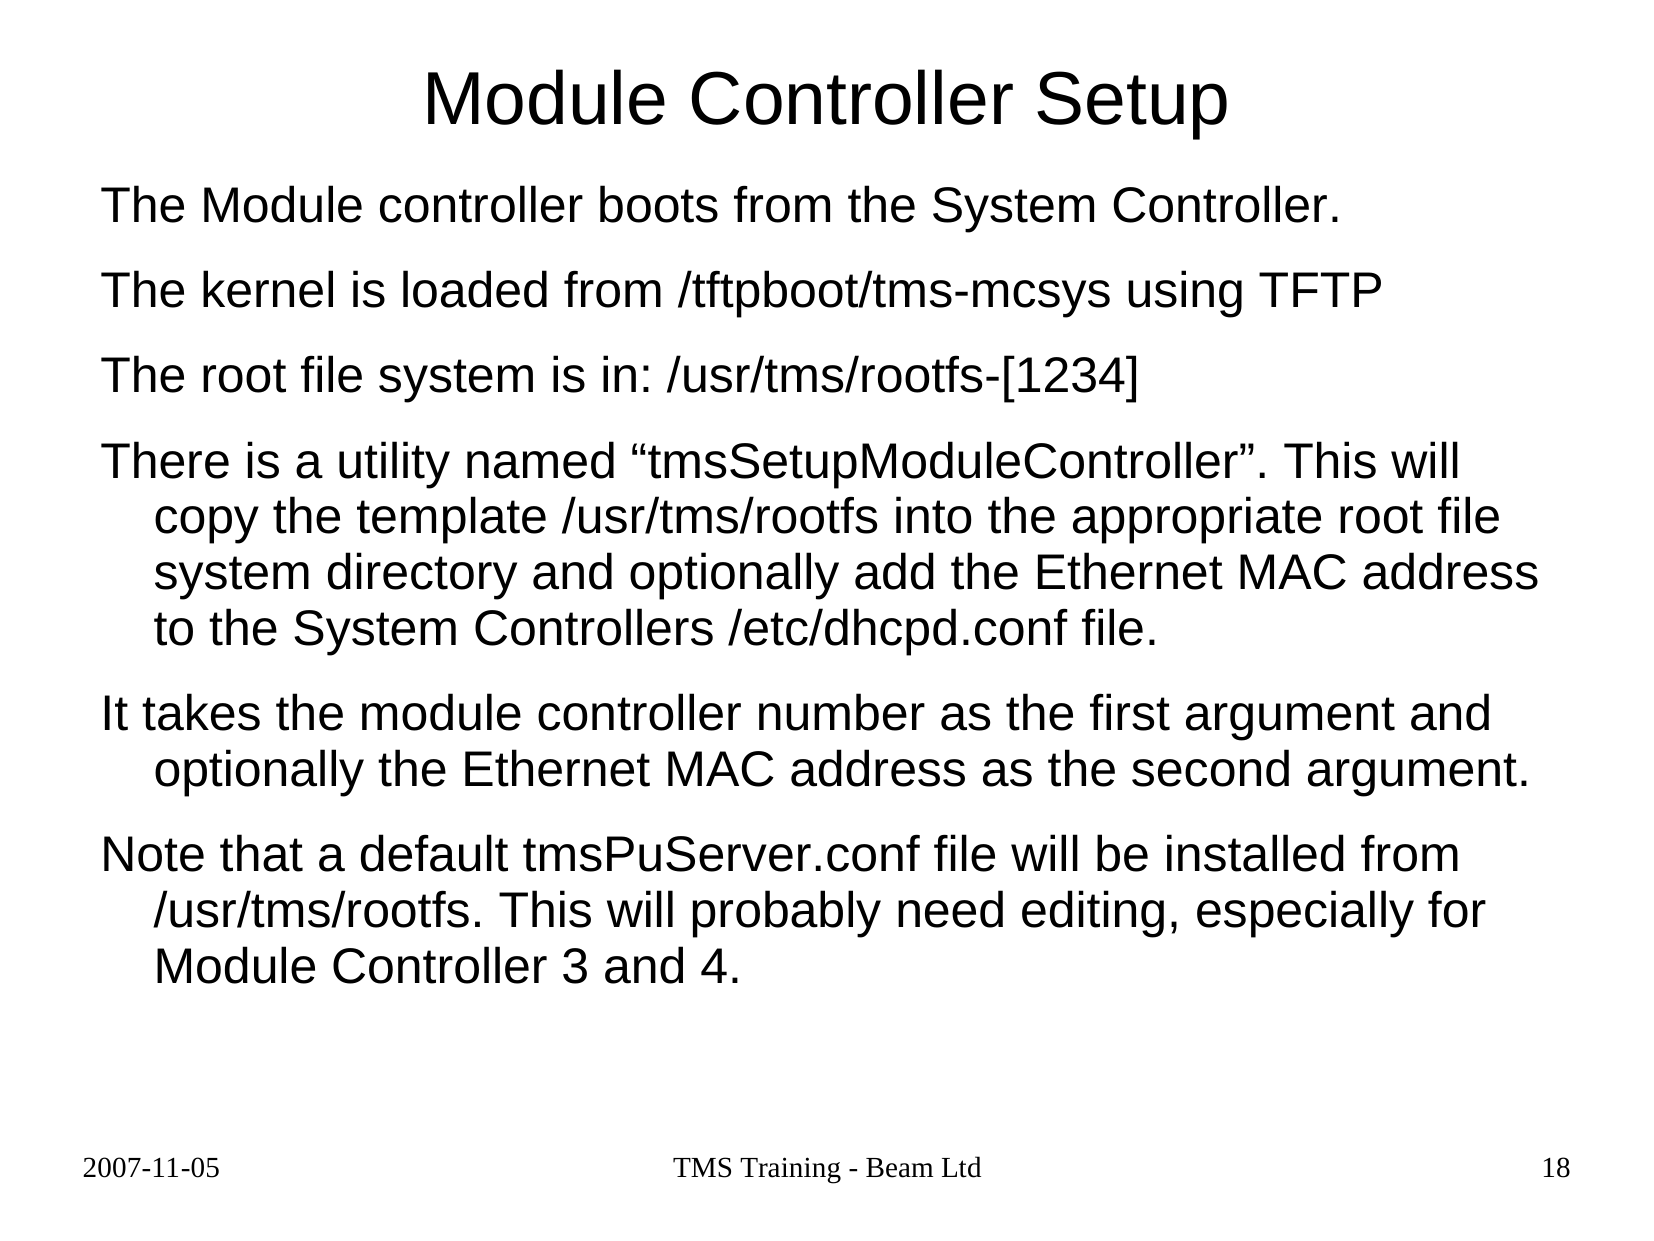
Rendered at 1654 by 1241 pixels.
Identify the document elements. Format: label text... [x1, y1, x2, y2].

title Module Controller Setup [82, 56, 1571, 141]
list The Module controller boots from the System Controller. The kernel is loaded from /tftpboot/tms-mcsys using TFTP The root file system is in: /usr/tms/rootfs-[1234] There is a utility named “tmsSetupModuleController”. This will copy the template /usr/tms/rootfs into the appropriate root file system directory and optionally add the Ethernet MAC address to the System Controllers /etc/dhcpd.conf file. It takes the module controller number as the first argument and optionally the Ethernet MAC address as the second argument. Note that a default tmsPuServer.conf file will be installed from /usr/tms/rootfs. This will probably need editing, especially for Module Controller 3 and 4. [82, 177, 1571, 1108]
